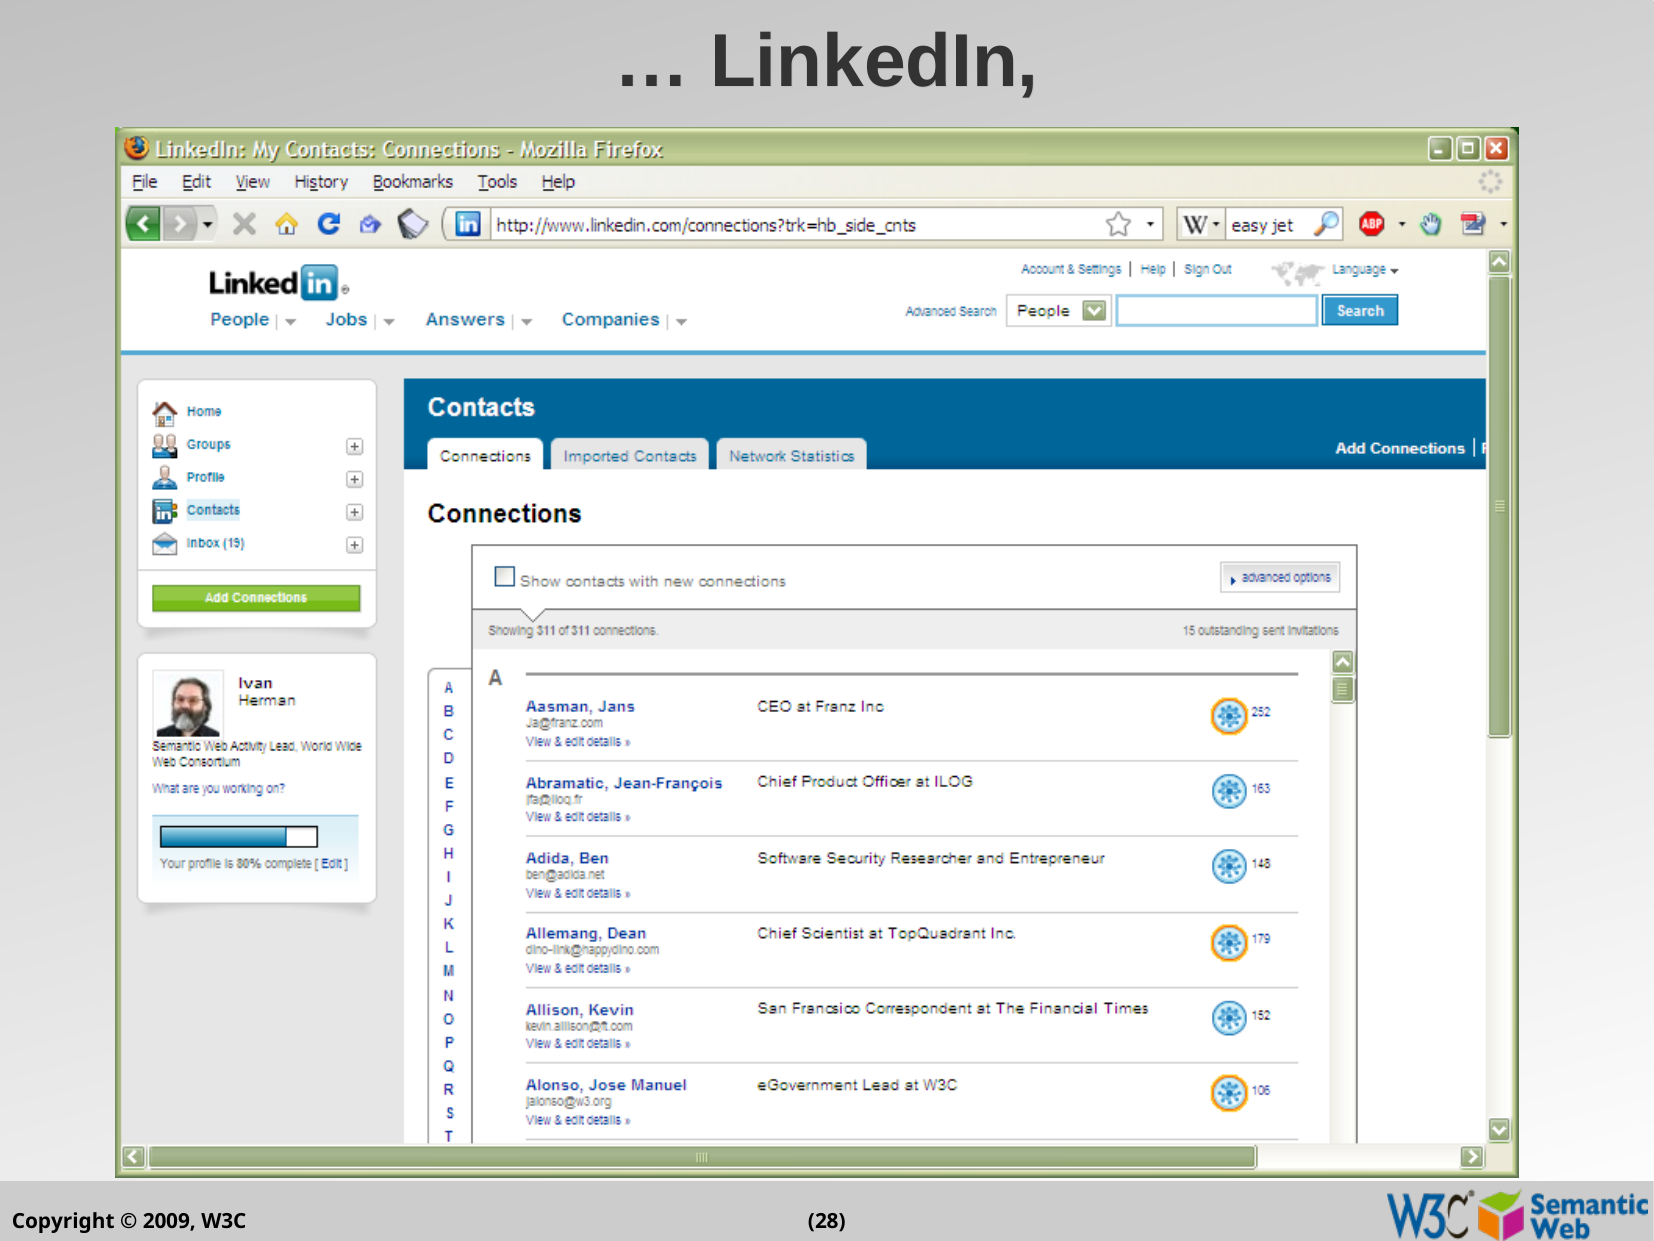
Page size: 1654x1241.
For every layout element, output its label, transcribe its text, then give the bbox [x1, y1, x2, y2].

title … LinkedIn, [0, 0, 1654, 119]
picture [1387, 1187, 1648, 1241]
picture [115, 127, 1519, 1178]
